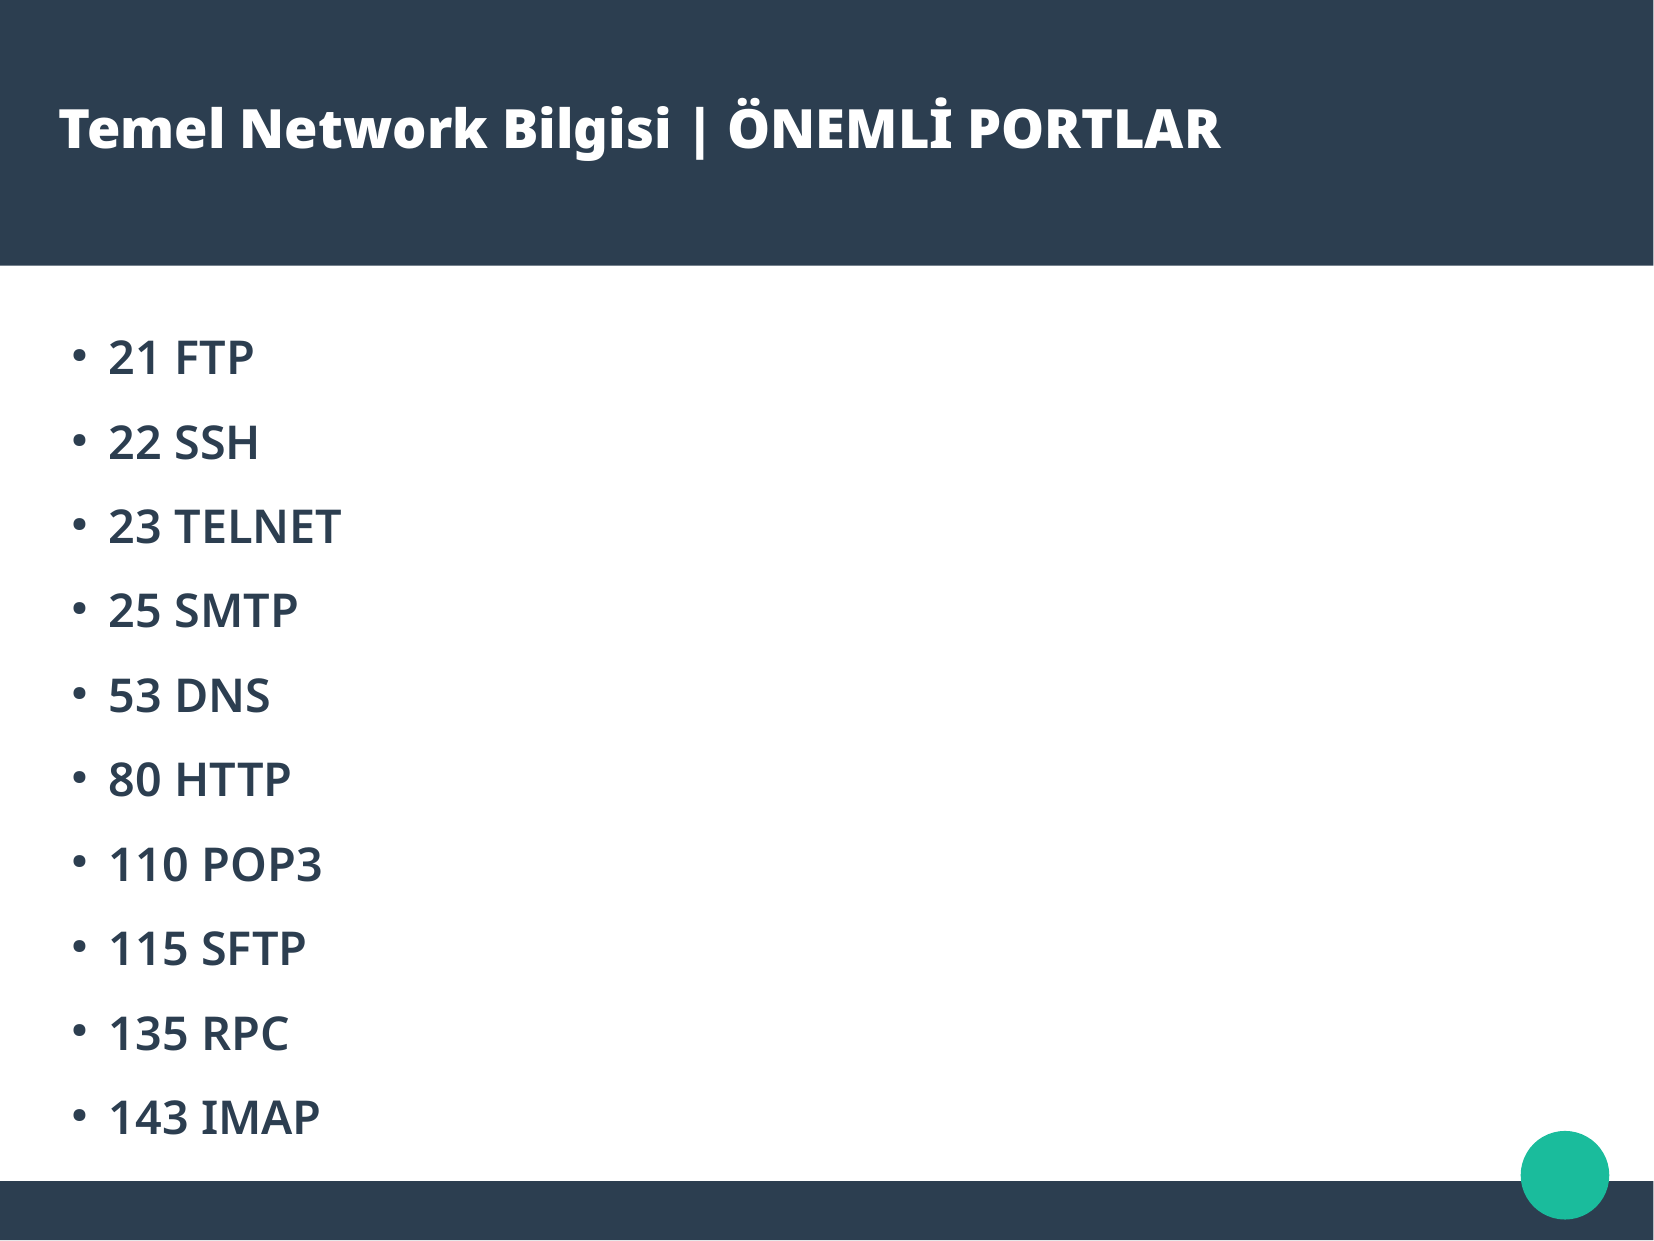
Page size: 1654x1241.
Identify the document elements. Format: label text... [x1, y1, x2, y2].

list 21 FTP 22 SSH 23 TELNET 25 SMTP 53 DNS 80 HTTP 110 POP3 115 SFTP 135 RPC 143 IMAP [59, 324, 1595, 1152]
title Temel Network Bilgisi | ÖNEMLİ PORTLAR [59, 49, 1595, 207]
